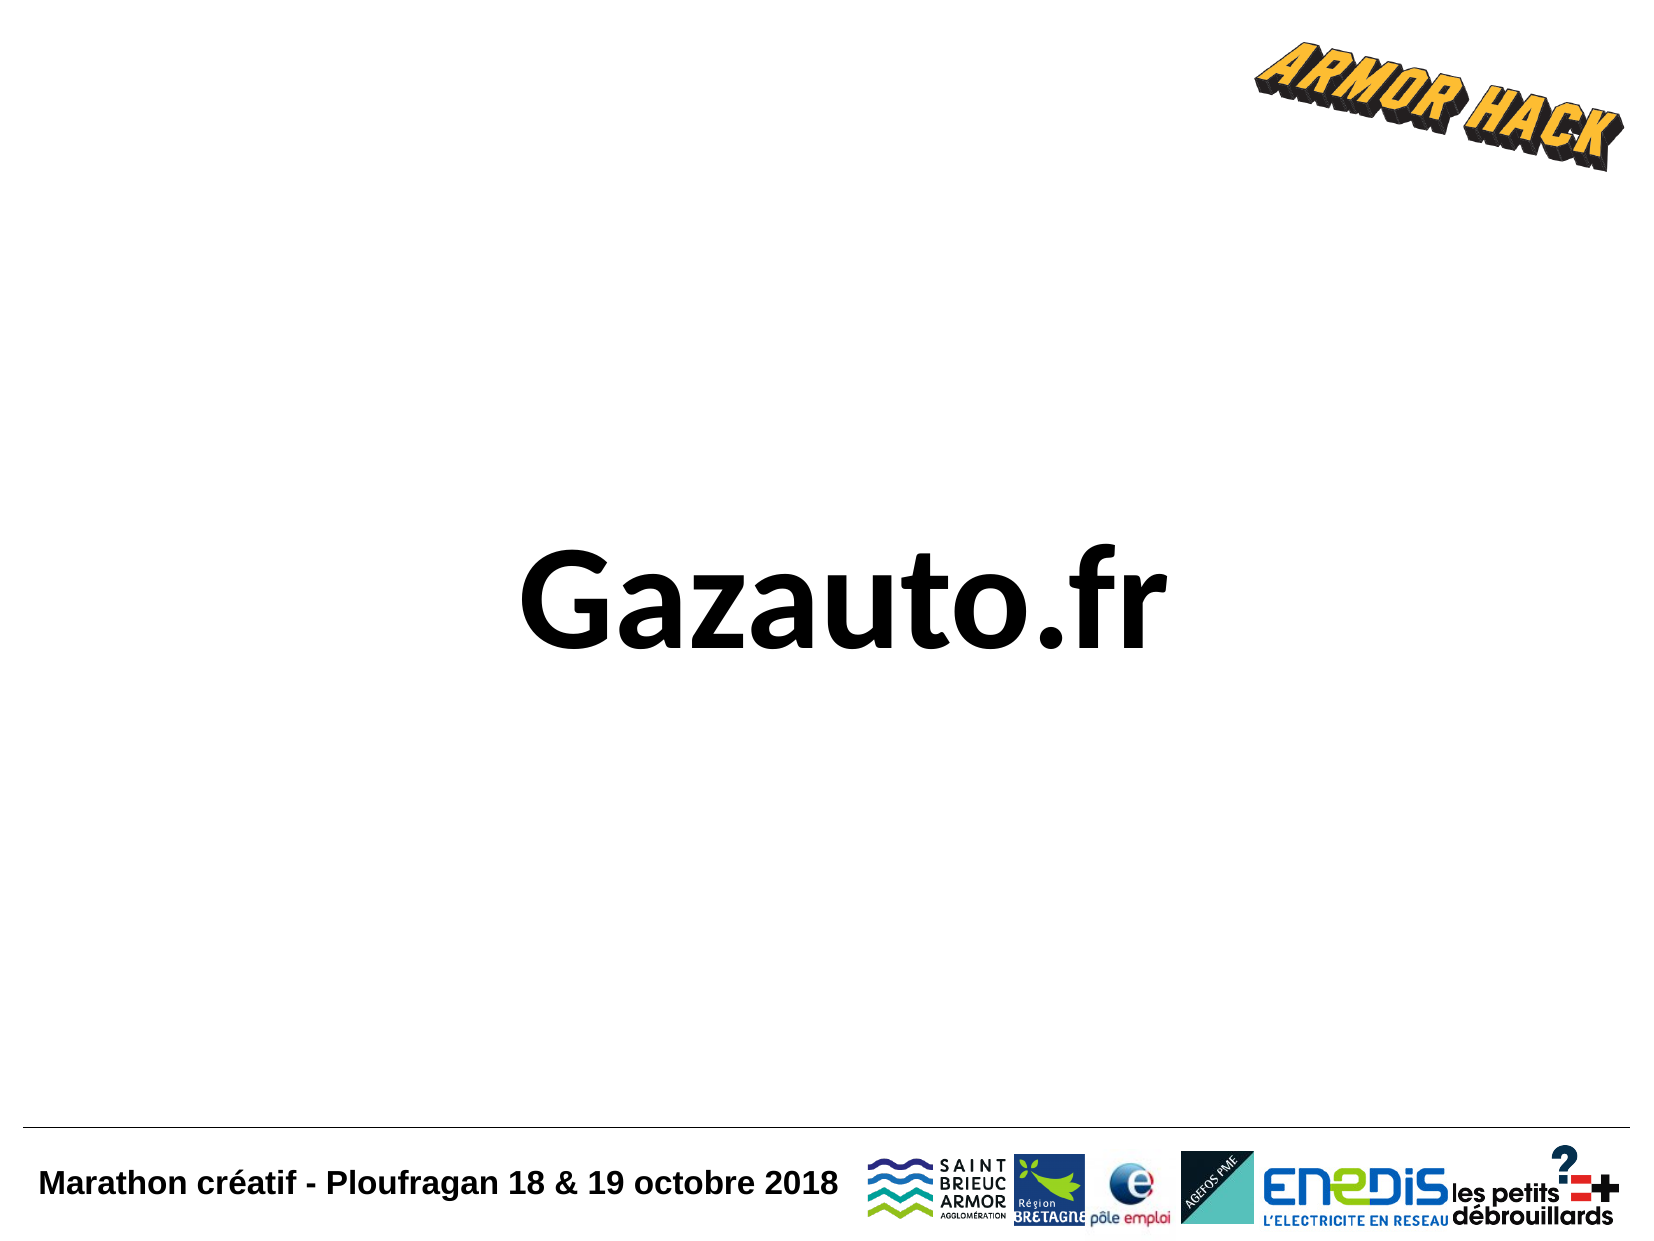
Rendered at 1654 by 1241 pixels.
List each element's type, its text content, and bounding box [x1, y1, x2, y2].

picture [1259, 1145, 1619, 1241]
text_box Marathon créatif - Ploufragan 18 & 19 octobre 2018 [23, 1157, 866, 1210]
picture [1181, 1151, 1254, 1225]
title Gazauto.fr [177, 507, 1512, 715]
picture [866, 1149, 1176, 1241]
picture [1248, 35, 1630, 178]
